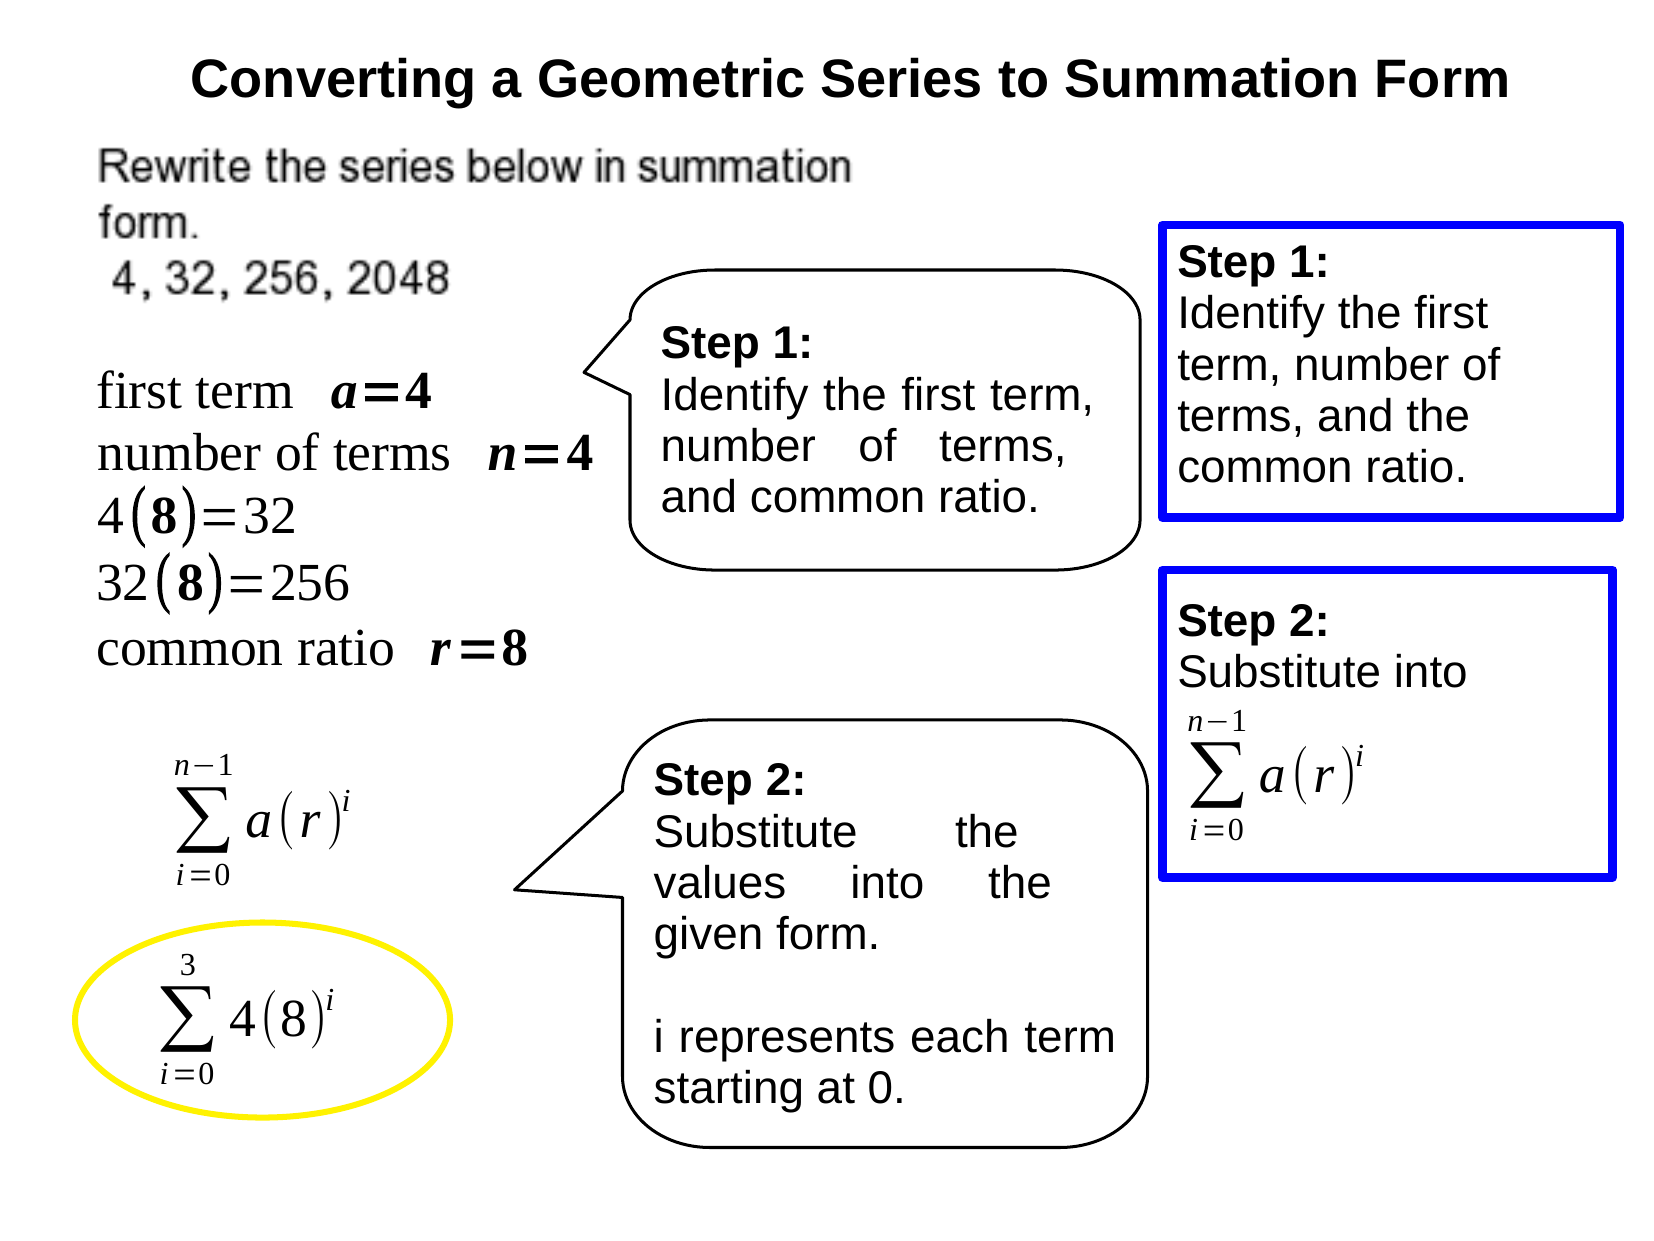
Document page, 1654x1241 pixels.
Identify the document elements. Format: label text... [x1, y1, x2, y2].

text_box Step 1: Identify the first term, number of terms, and the common ratio. Step 2: Substitute into [1167, 229, 1616, 513]
text_box Step 2: Substitute the values into the given form. i represents each term starting at 0. [514, 719, 1148, 1148]
chart [90, 360, 600, 739]
chart [166, 748, 359, 893]
chart [150, 947, 343, 1092]
text_box Step 1: Identify the first term, number of terms, and the common ratio. Step 2: Substitute into [1162, 522, 1621, 1221]
text_box Step 1: Identify the first term, number of terms, and common ratio. [583, 270, 1141, 571]
text_box Converting a Geometric Series to Summation Form [135, 41, 1568, 238]
picture [97, 127, 934, 323]
chart [1179, 703, 1373, 848]
text_box Step 1: Identify the first term, number of terms, and the common ratio. Step 2: Substitute into [1167, 574, 1608, 873]
